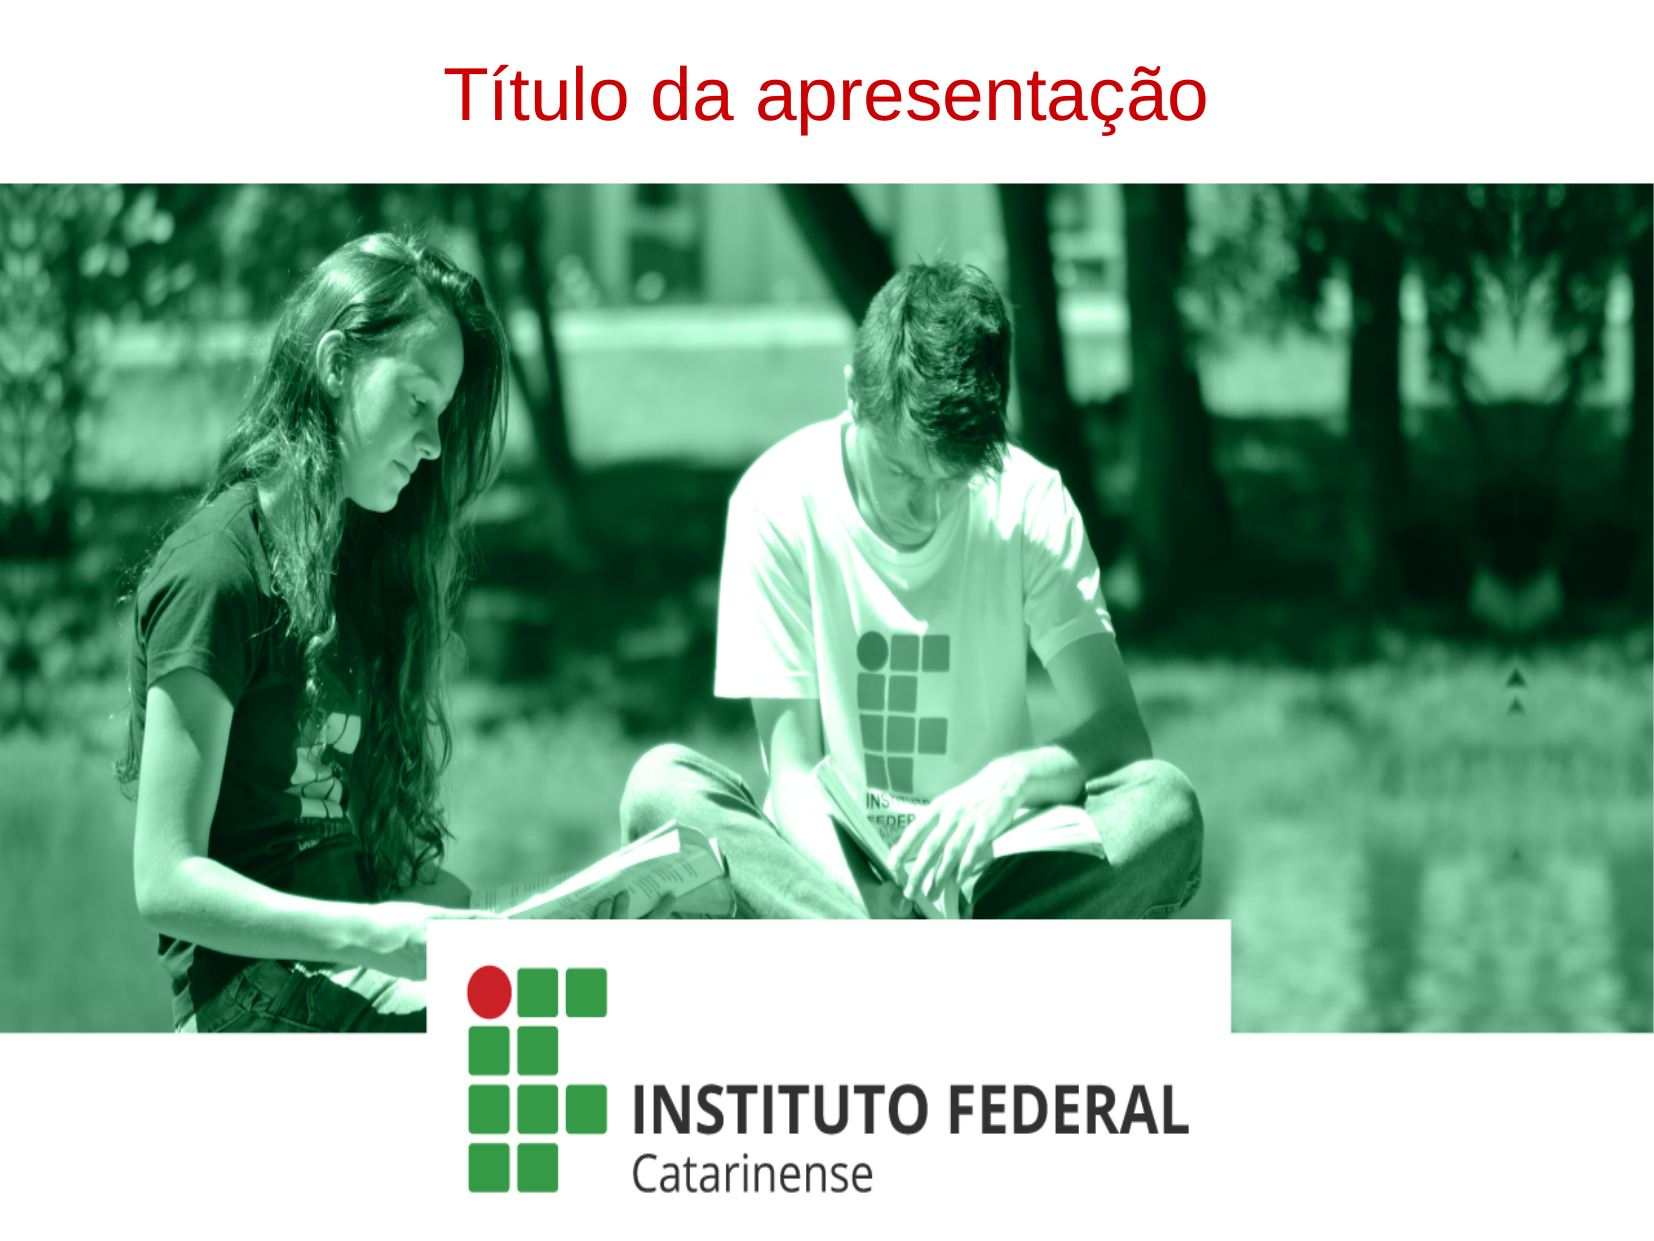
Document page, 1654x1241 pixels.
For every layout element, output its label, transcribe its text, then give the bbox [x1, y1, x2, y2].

title Título da apresentação [82, 0, 1571, 189]
picture [0, 0, 1654, 1241]
